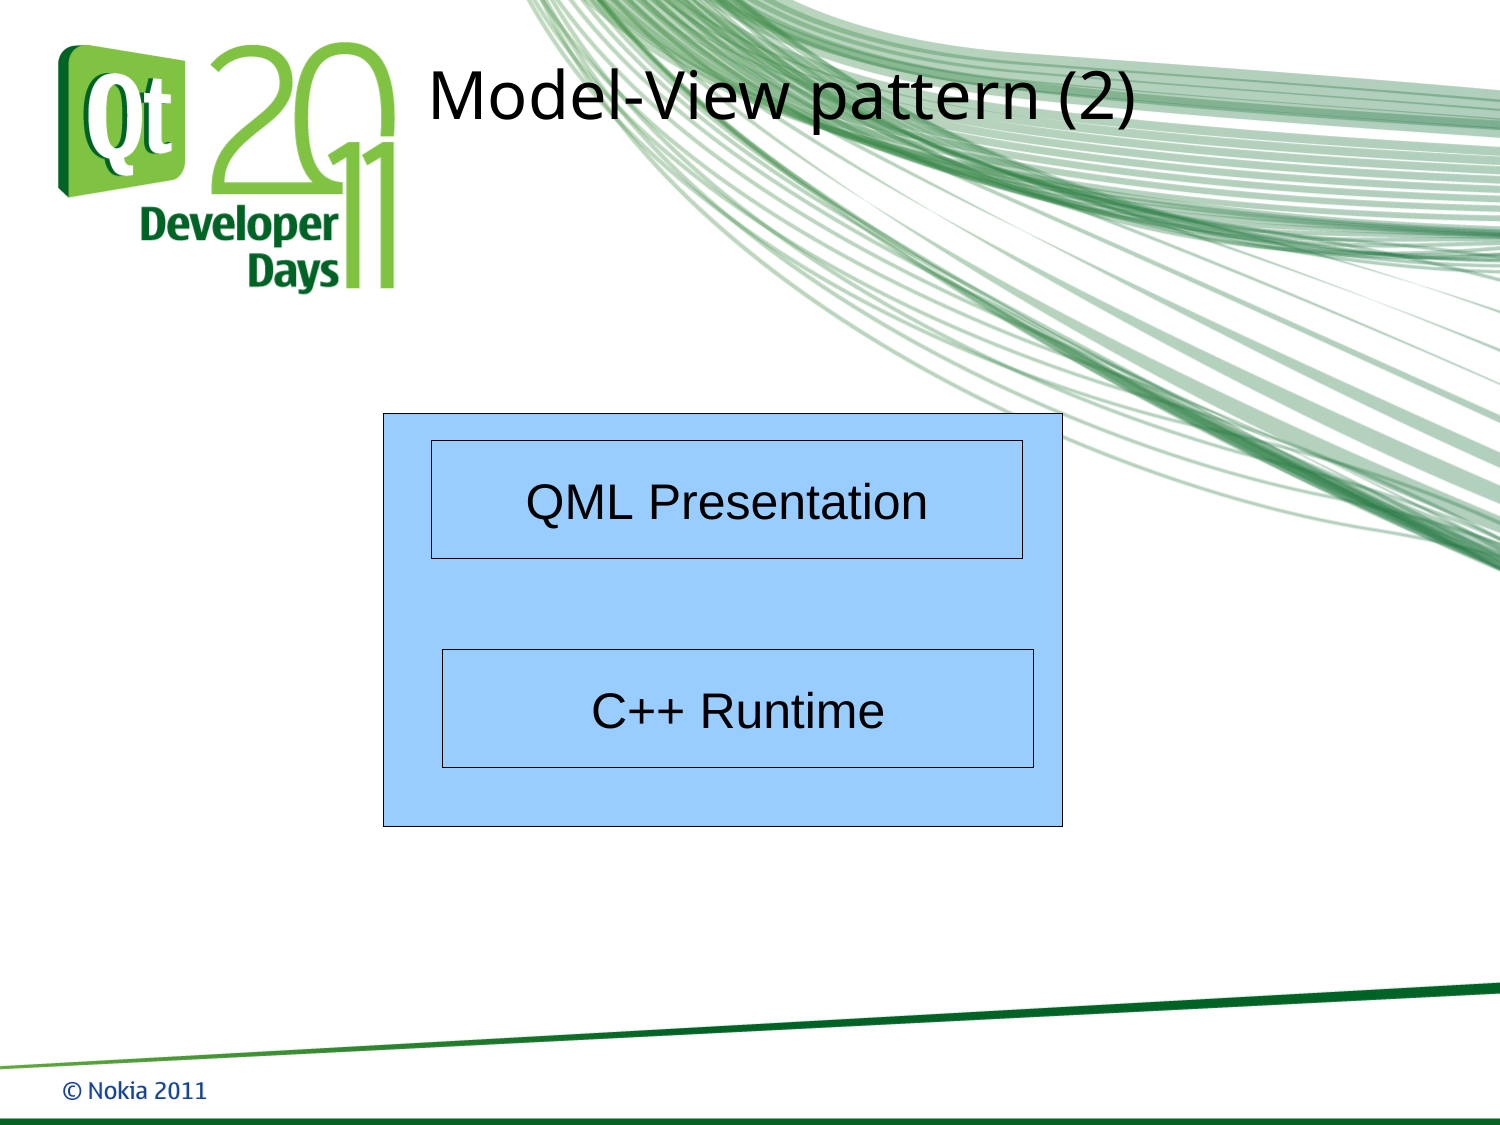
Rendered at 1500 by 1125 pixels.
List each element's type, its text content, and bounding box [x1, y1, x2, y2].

text_box [383, 413, 1063, 827]
text_box C++ Runtime [442, 649, 1034, 768]
picture [0, 0, 1500, 1125]
title Model-View pattern (2) [262, 0, 1300, 188]
text_box QML Presentation [431, 440, 1023, 559]
